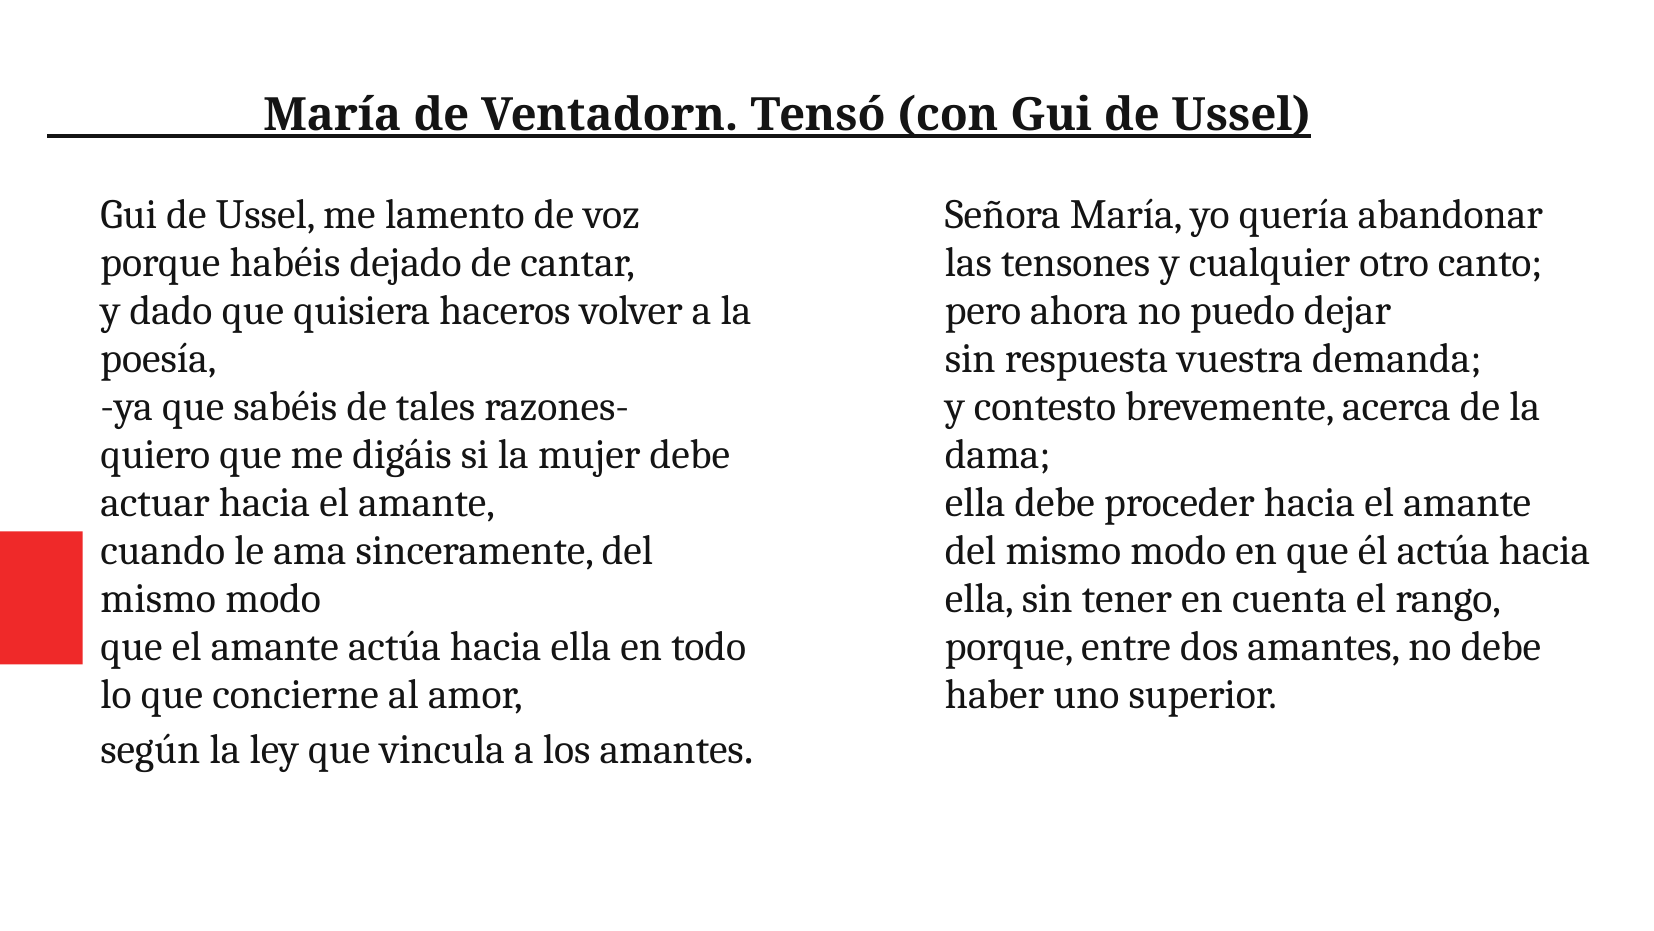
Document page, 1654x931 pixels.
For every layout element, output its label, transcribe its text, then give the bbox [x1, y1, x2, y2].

list Señora María, yo quería abandonar las tensones y cualquier otro canto; pero ahora no puedo dejar sin respuesta vuestra demanda; y contesto brevemente, acerca de la dama; ella debe proceder hacia el amante del mismo modo en que él actúa hacia ella, sin tener en cuenta el rango, porque, entre dos amantes, no debe haber uno superior. [944, 190, 1595, 863]
list Gui de Ussel, me lamento de voz porque habéis dejado de cantar, y dado que quisiera haceros volver a la poesía, -ya que sabéis de tales razones- quiero que me digáis si la mujer debe actuar hacia el amante, cuando le ama sinceramente, del mismo modo que el amante actúa hacia ella en todo lo que concierne al amor, según la ley que vincula a los amantes. [100, 190, 756, 863]
title María de Ventadorn. Tensó (con Gui de Ussel) [0, 42, 1430, 184]
